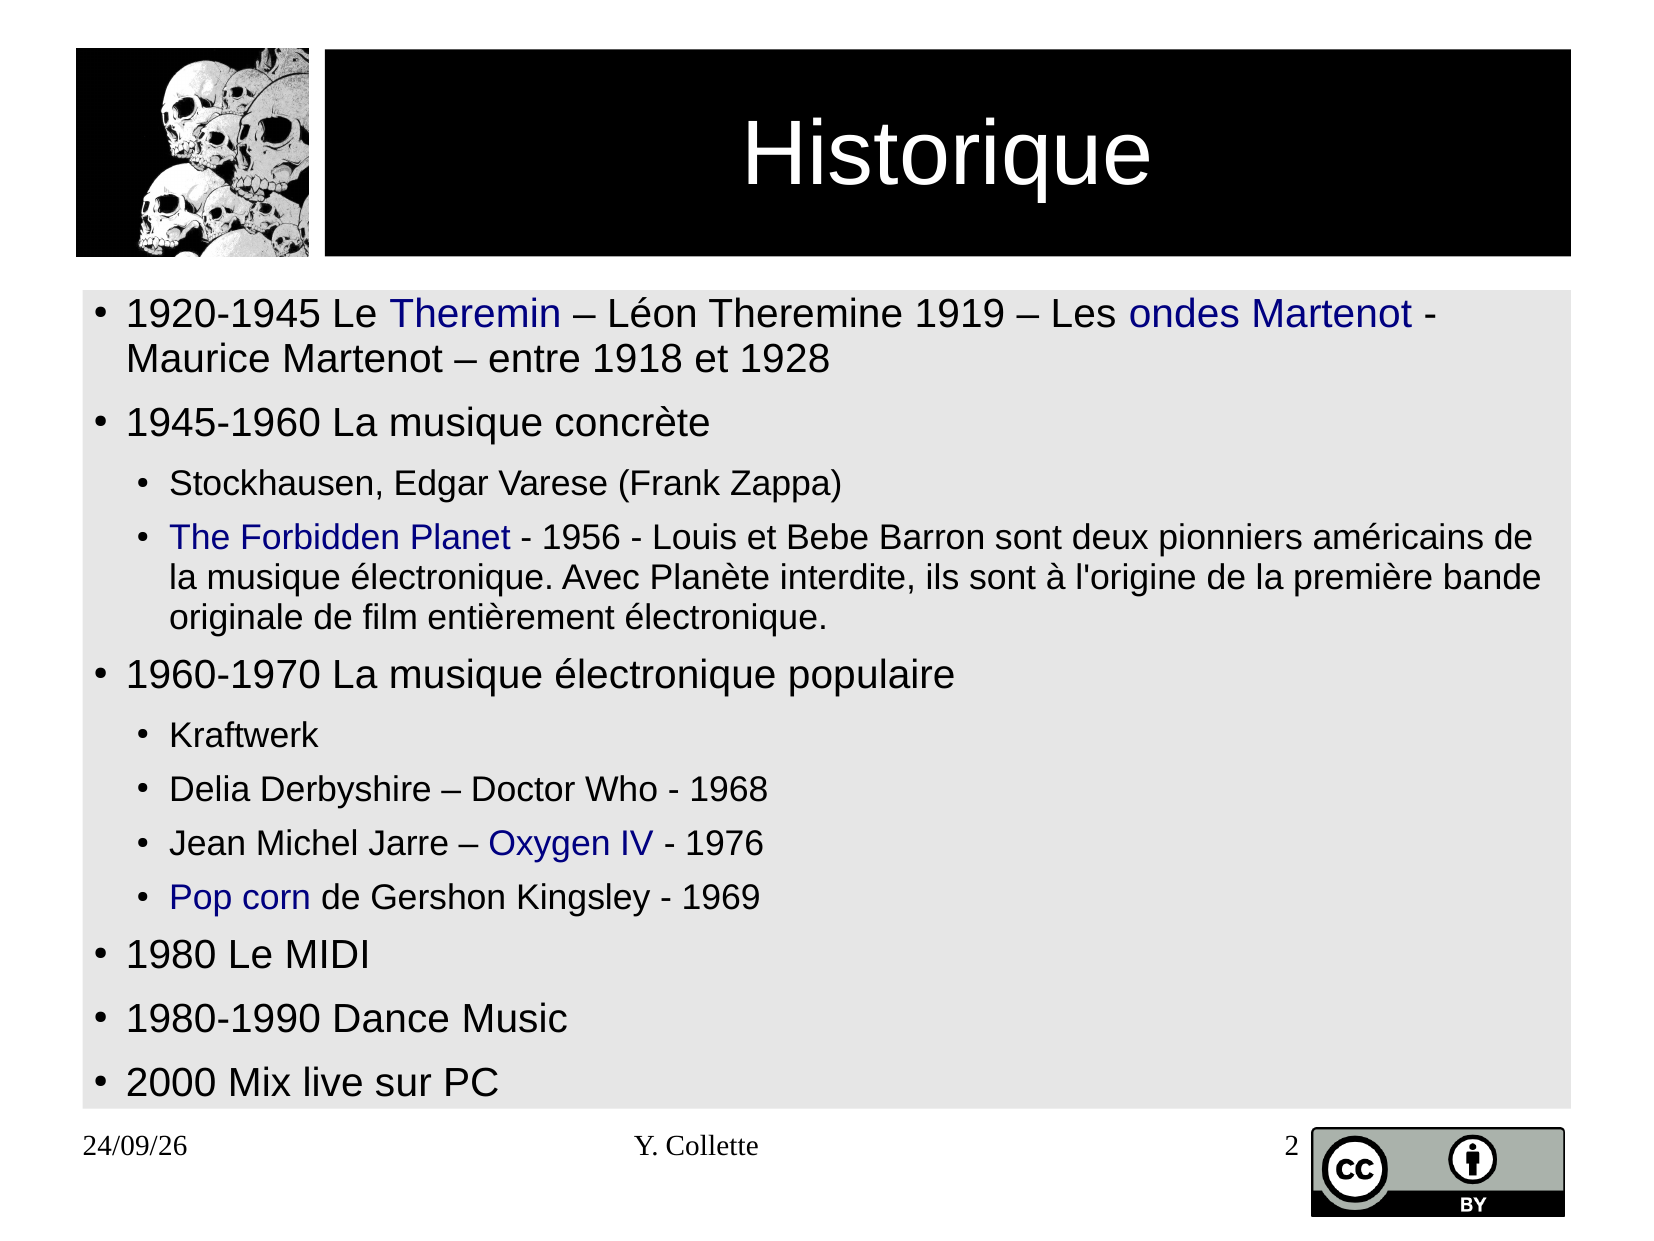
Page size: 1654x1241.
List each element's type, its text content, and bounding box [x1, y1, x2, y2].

title Historique [324, 49, 1571, 257]
picture [1311, 1127, 1565, 1217]
picture [76, 48, 309, 257]
list 1920-1945 Le Theremin – Léon Theremine 1919 – Les ondes Martenot - Maurice Martenot – entre 1918 et 1928 1945-1960 La musique concrète Stockhausen, Edgar Varese (Frank Zappa) The Forbidden Planet - 1956 - Louis et Bebe Barron sont deux pionniers américains de la musique électronique. Avec Planète interdite, ils sont à l'origine de la première bande originale de film entièrement électronique. 1960-1970 La musique électronique populaire Kraftwerk Delia Derbyshire – Doctor Who - 1968 Jean Michel Jarre – Oxygen IV - 1976 Pop corn de Gershon Kingsley - 1969 1980 Le MIDI 1980-1990 Dance Music 2000 Mix live sur PC [82, 290, 1571, 1109]
